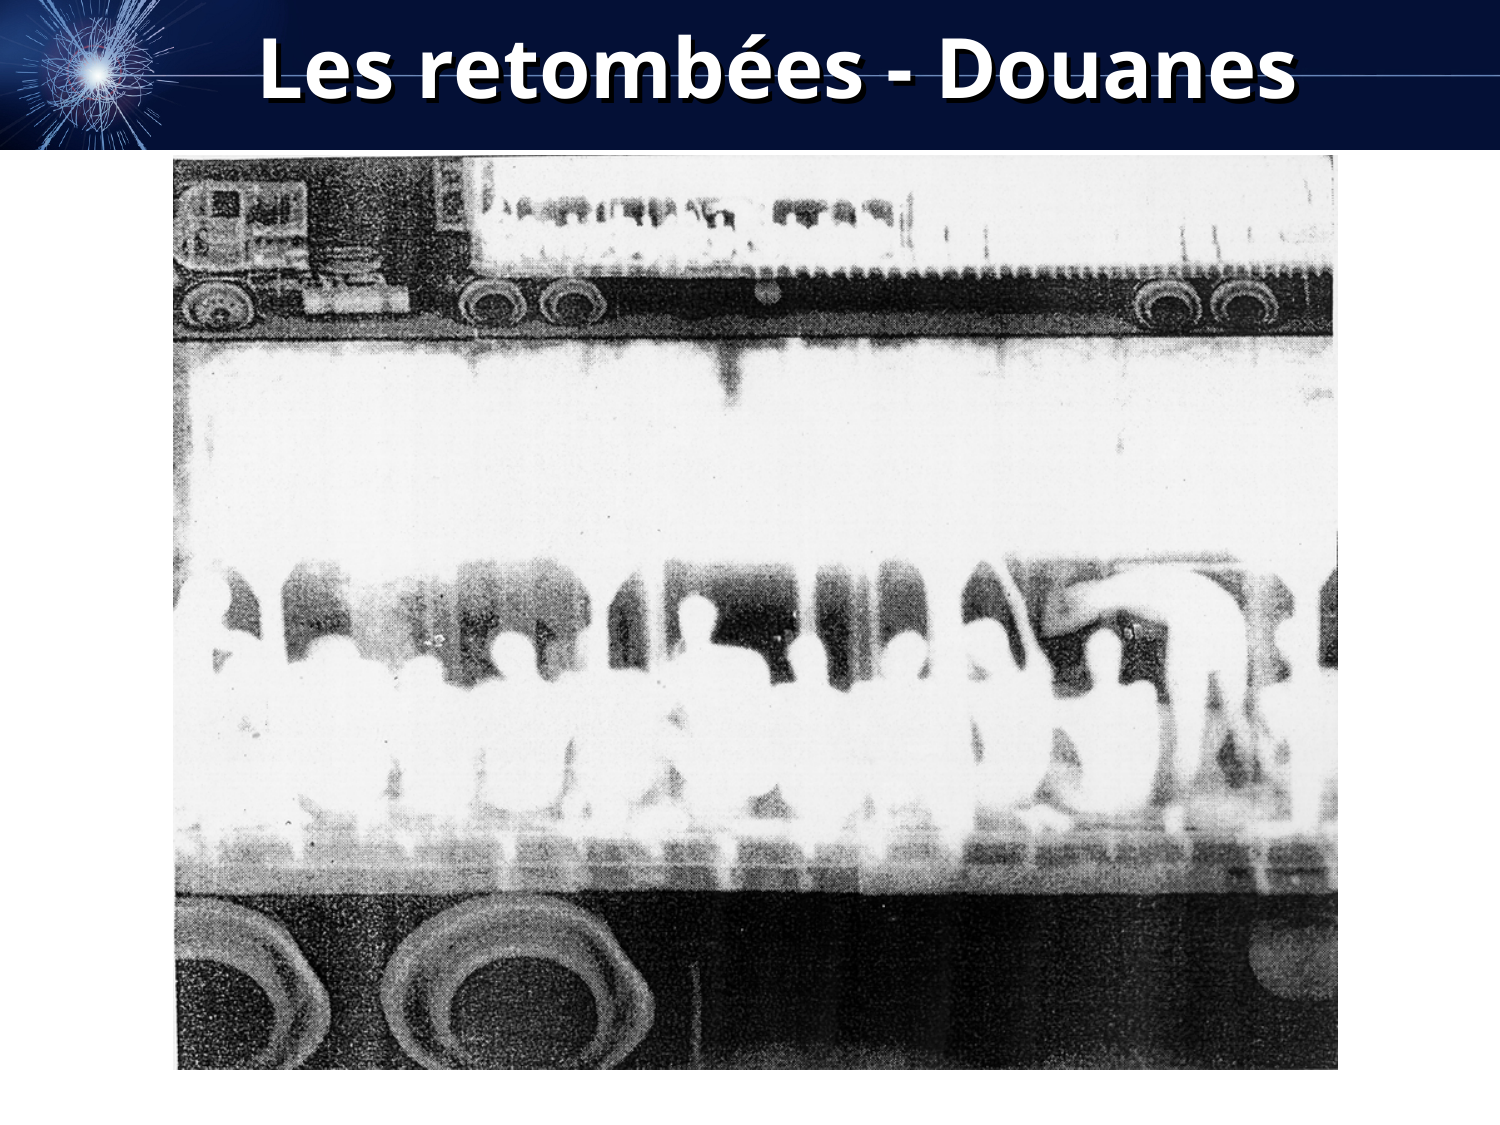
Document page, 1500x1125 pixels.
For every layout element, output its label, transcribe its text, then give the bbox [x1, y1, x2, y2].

picture [0, 0, 1500, 150]
picture [173, 155, 1338, 1070]
title Les retombées - Douanes [242, 7, 1477, 125]
